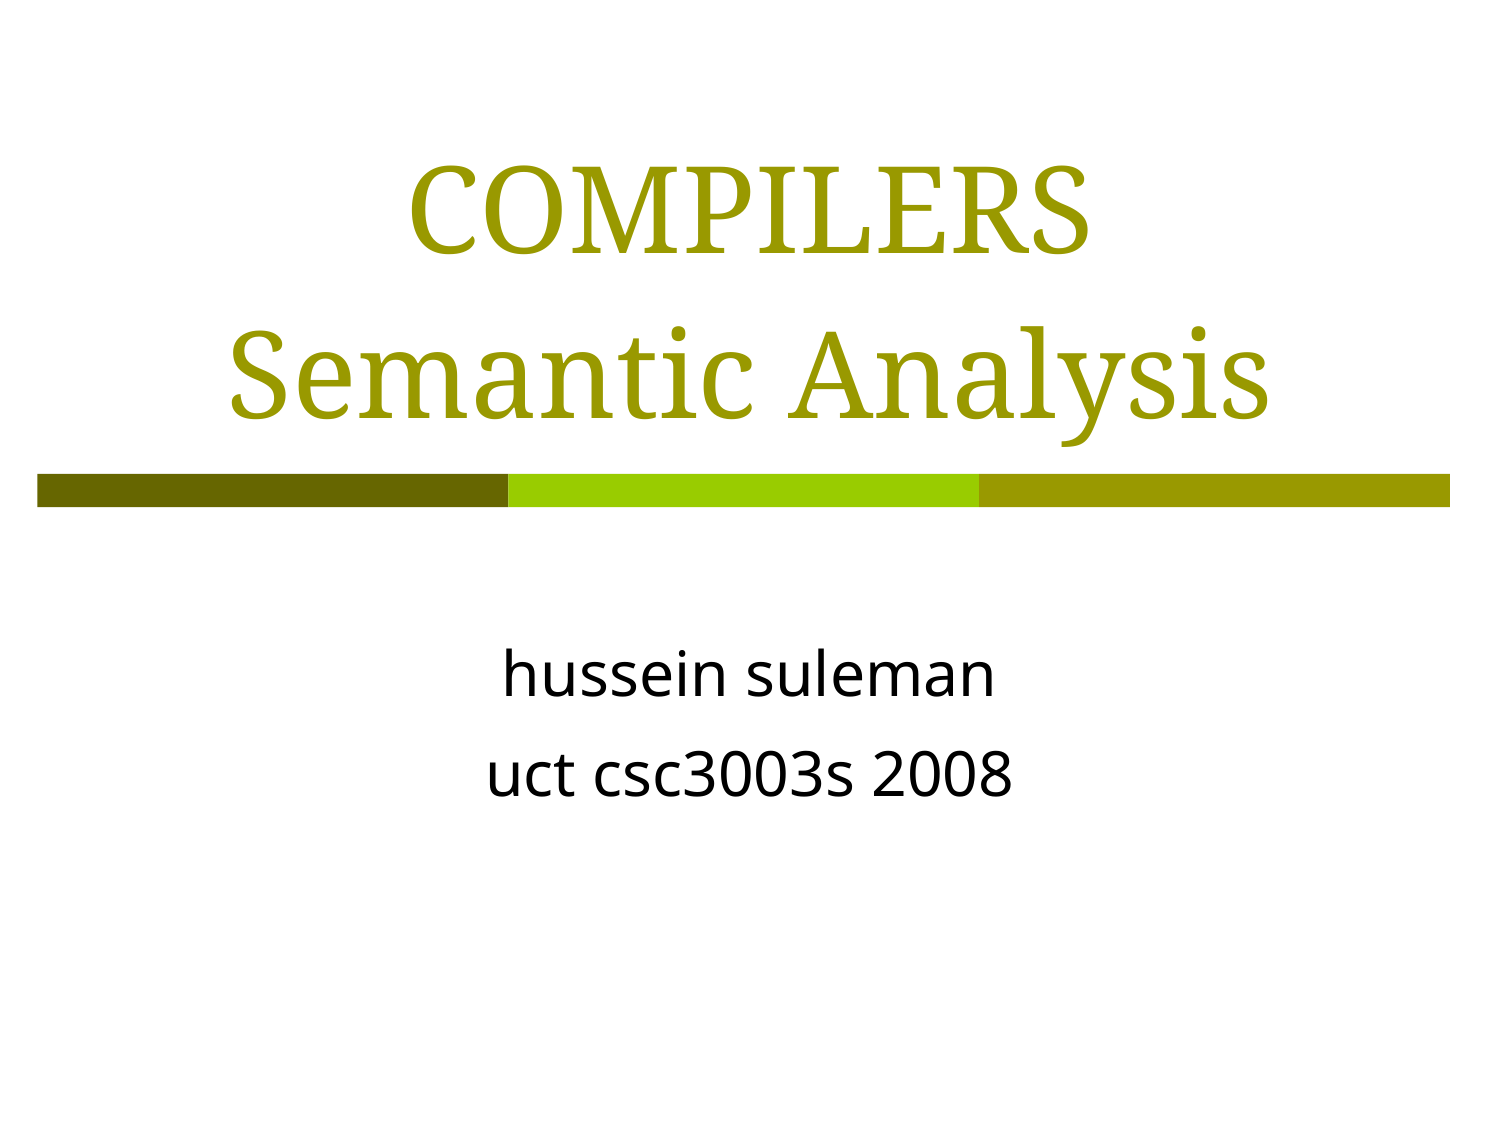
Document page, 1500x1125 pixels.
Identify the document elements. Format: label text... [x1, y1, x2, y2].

title COMPILERS Semantic Analysis [112, 96, 1388, 462]
subtitle hussein suleman uct csc3003s 2008 [225, 621, 1276, 1125]
